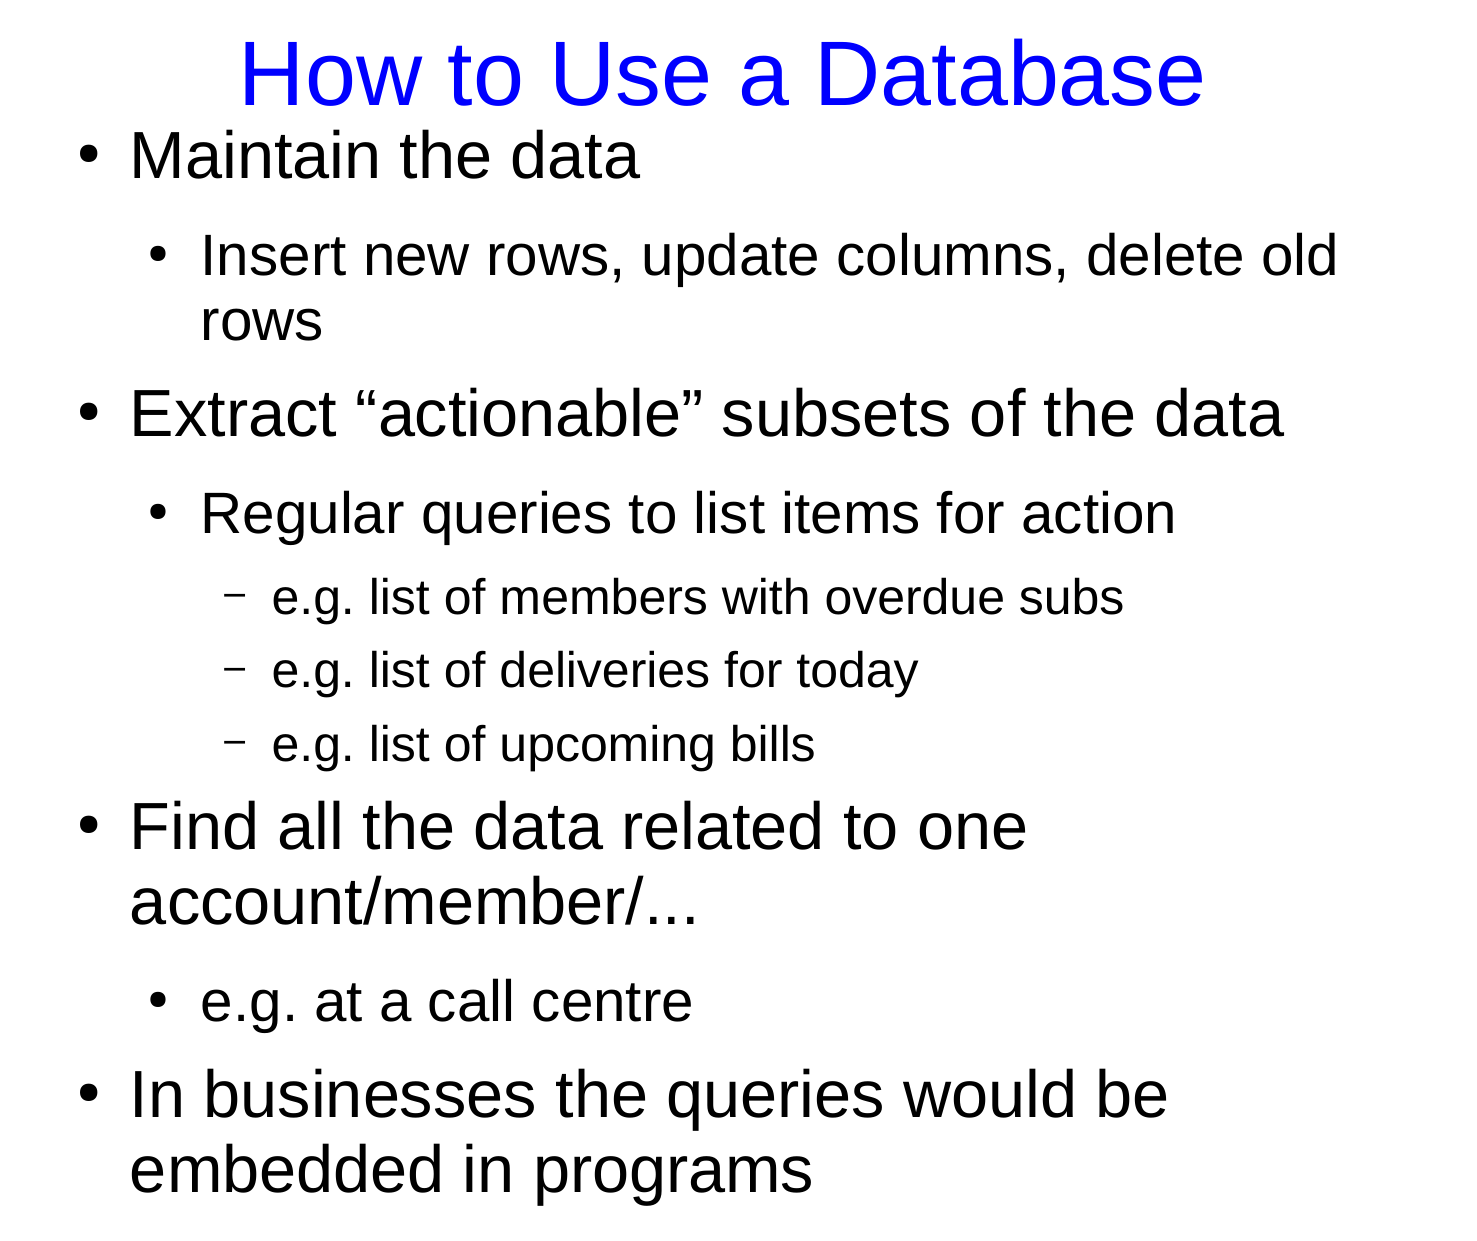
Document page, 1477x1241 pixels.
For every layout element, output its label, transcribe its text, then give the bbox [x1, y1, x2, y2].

title How to Use a Database [59, 0, 1388, 118]
list Maintain the data Insert new rows, update columns, delete old rows Extract “actionable” subsets of the data Regular queries to list items for action e.g. list of members with overdue subs e.g. list of deliveries for today e.g. list of upcoming bills Find all the data related to one account/member/... e.g. at a call centre In businesses the queries would be embedded in programs [59, 118, 1388, 1241]
